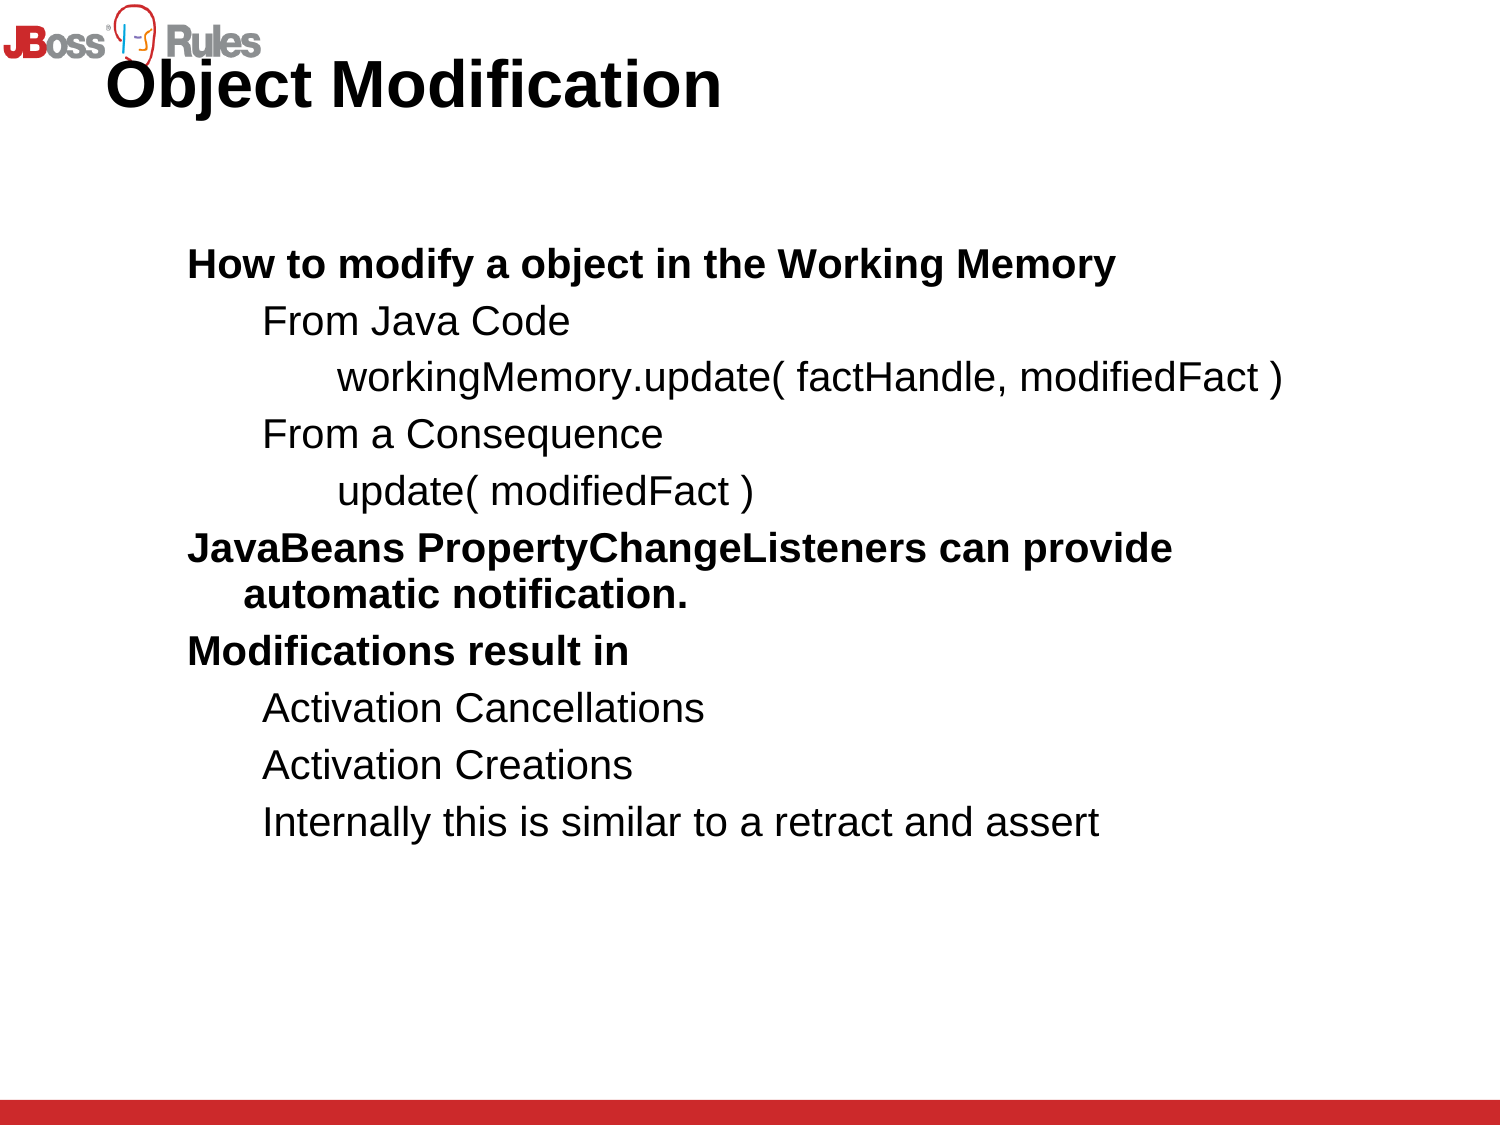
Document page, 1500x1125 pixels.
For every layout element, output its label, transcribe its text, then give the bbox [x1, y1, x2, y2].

list How to modify a object in the Working Memory From Java Code workingMemory.update( factHandle, modifiedFact ) From a Consequence update( modifiedFact ) JavaBeans PropertyChangeListeners can provide automatic notification. Modifications result in Activation Cancellations Activation Creations Internally this is similar to a retract and assert [172, 232, 1332, 892]
title Object Modification [90, 39, 1400, 145]
picture [0, 0, 266, 73]
